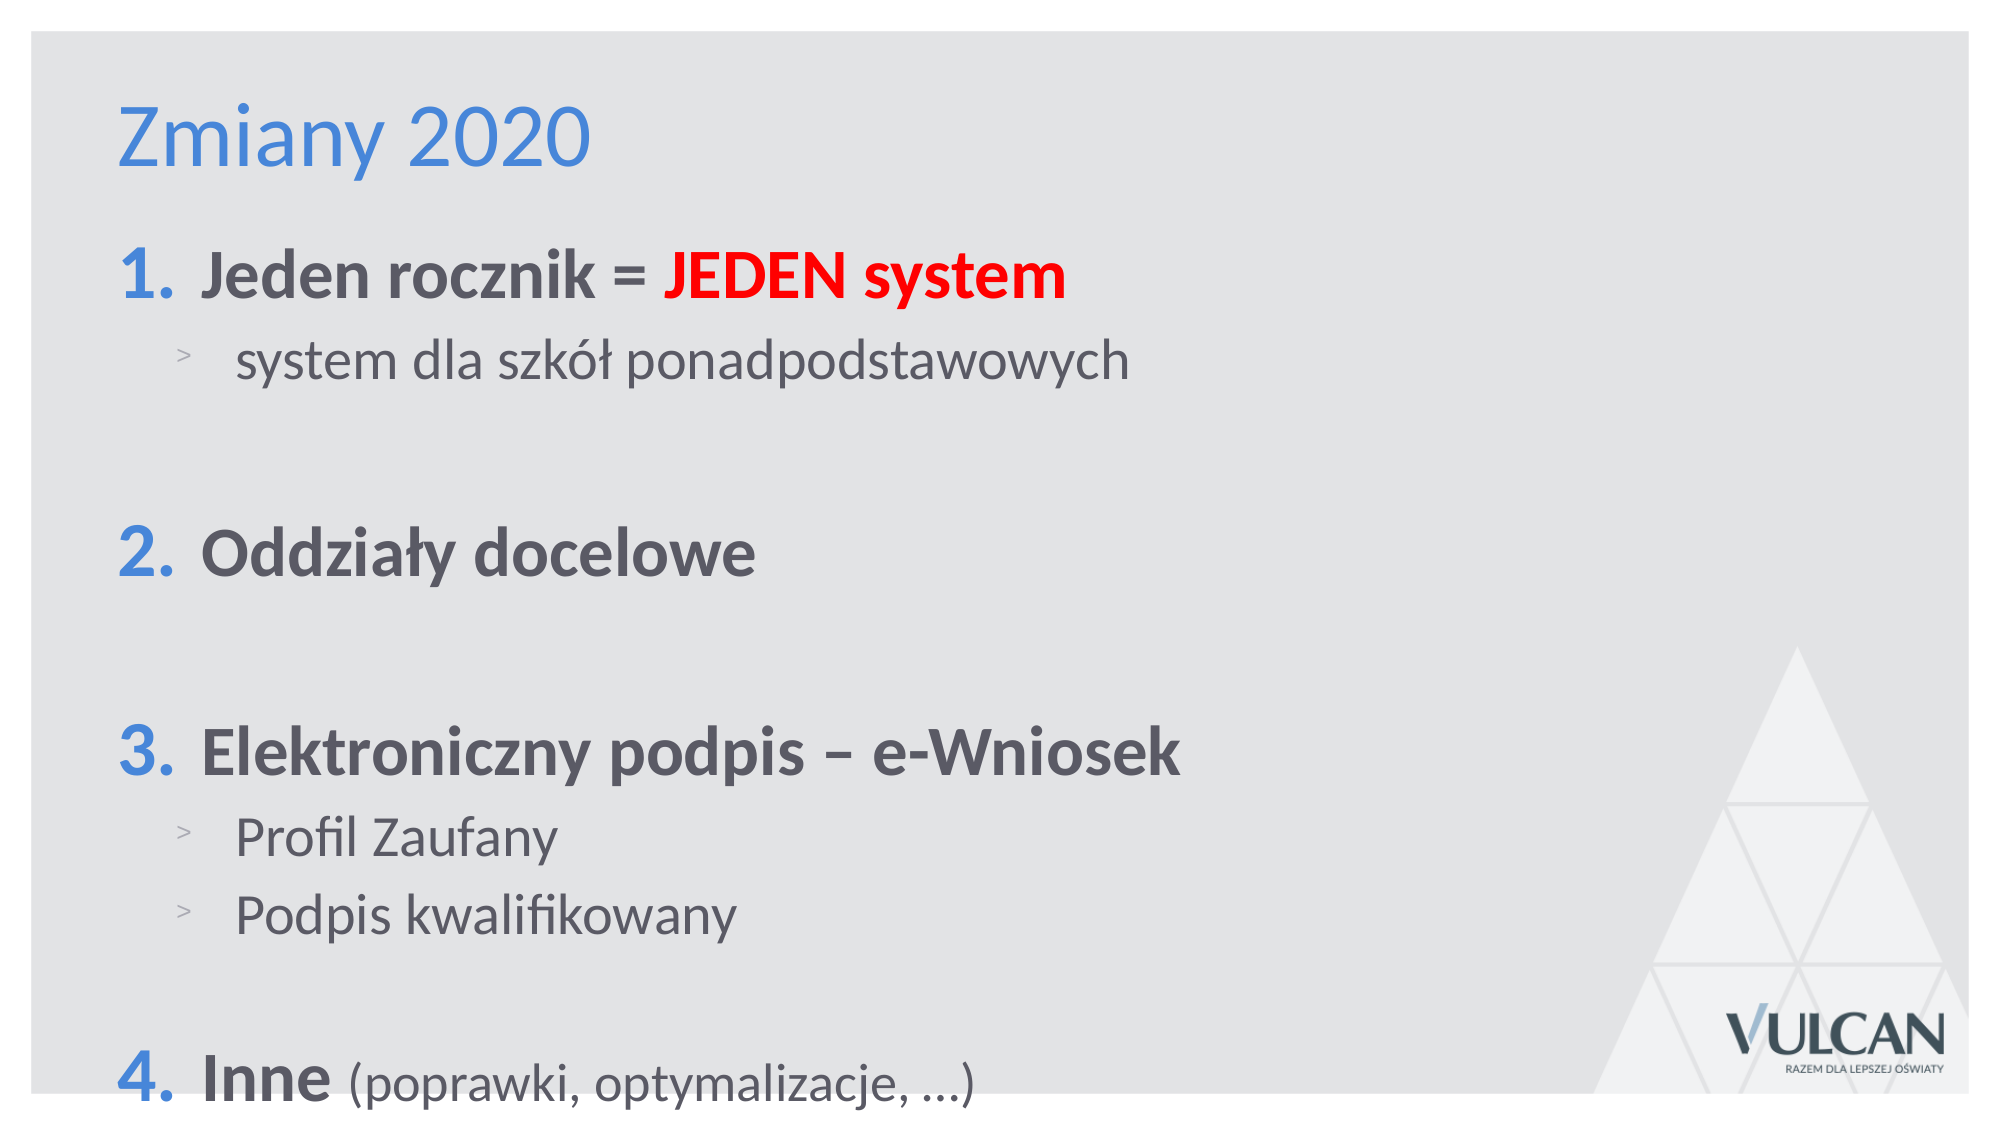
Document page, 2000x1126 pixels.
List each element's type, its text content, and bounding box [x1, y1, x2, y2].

title Zmiany 2020 [102, 67, 1929, 220]
list Jeden rocznik = JEDEN system system dla szkół ponadpodstawowych Oddziały docelowe Elektroniczny podpis – e-Wniosek Profil Zaufany Podpis kwalifikowany Inne (poprawki, optymalizacje, …) [102, 220, 1929, 1036]
picture [0, 0, 2000, 1125]
